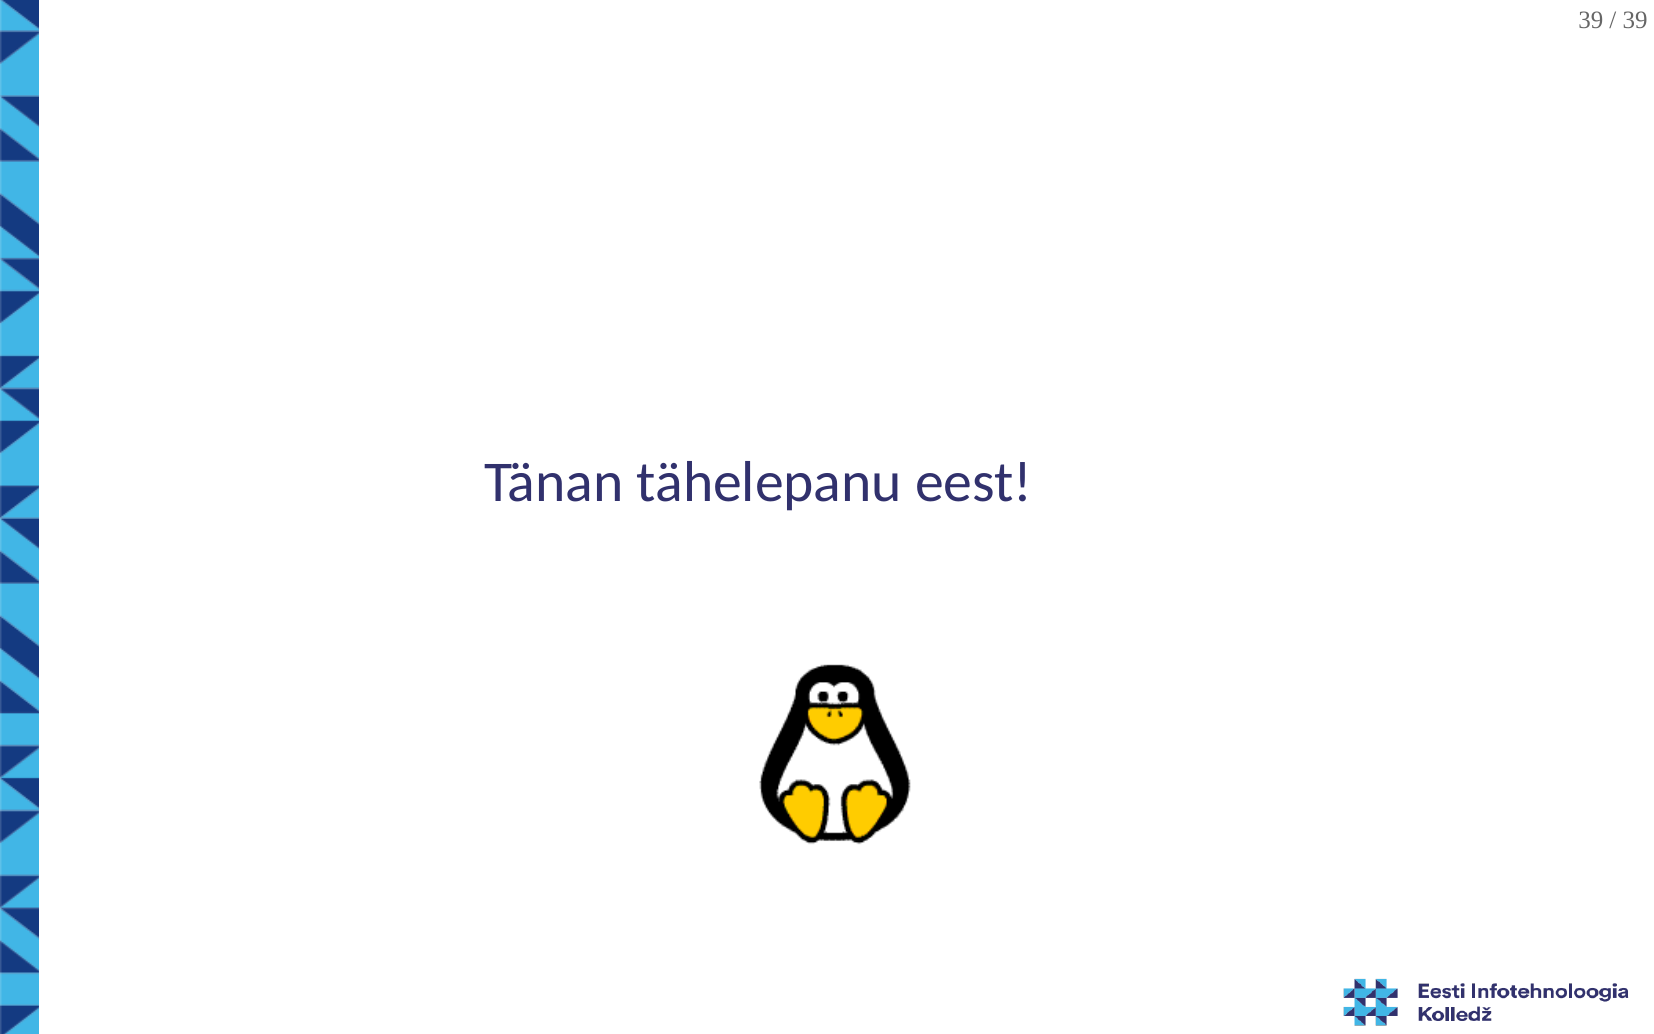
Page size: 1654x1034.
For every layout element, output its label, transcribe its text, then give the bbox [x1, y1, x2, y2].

title Tänan tähelepanu eest! [484, 442, 1252, 532]
picture [708, 612, 959, 863]
